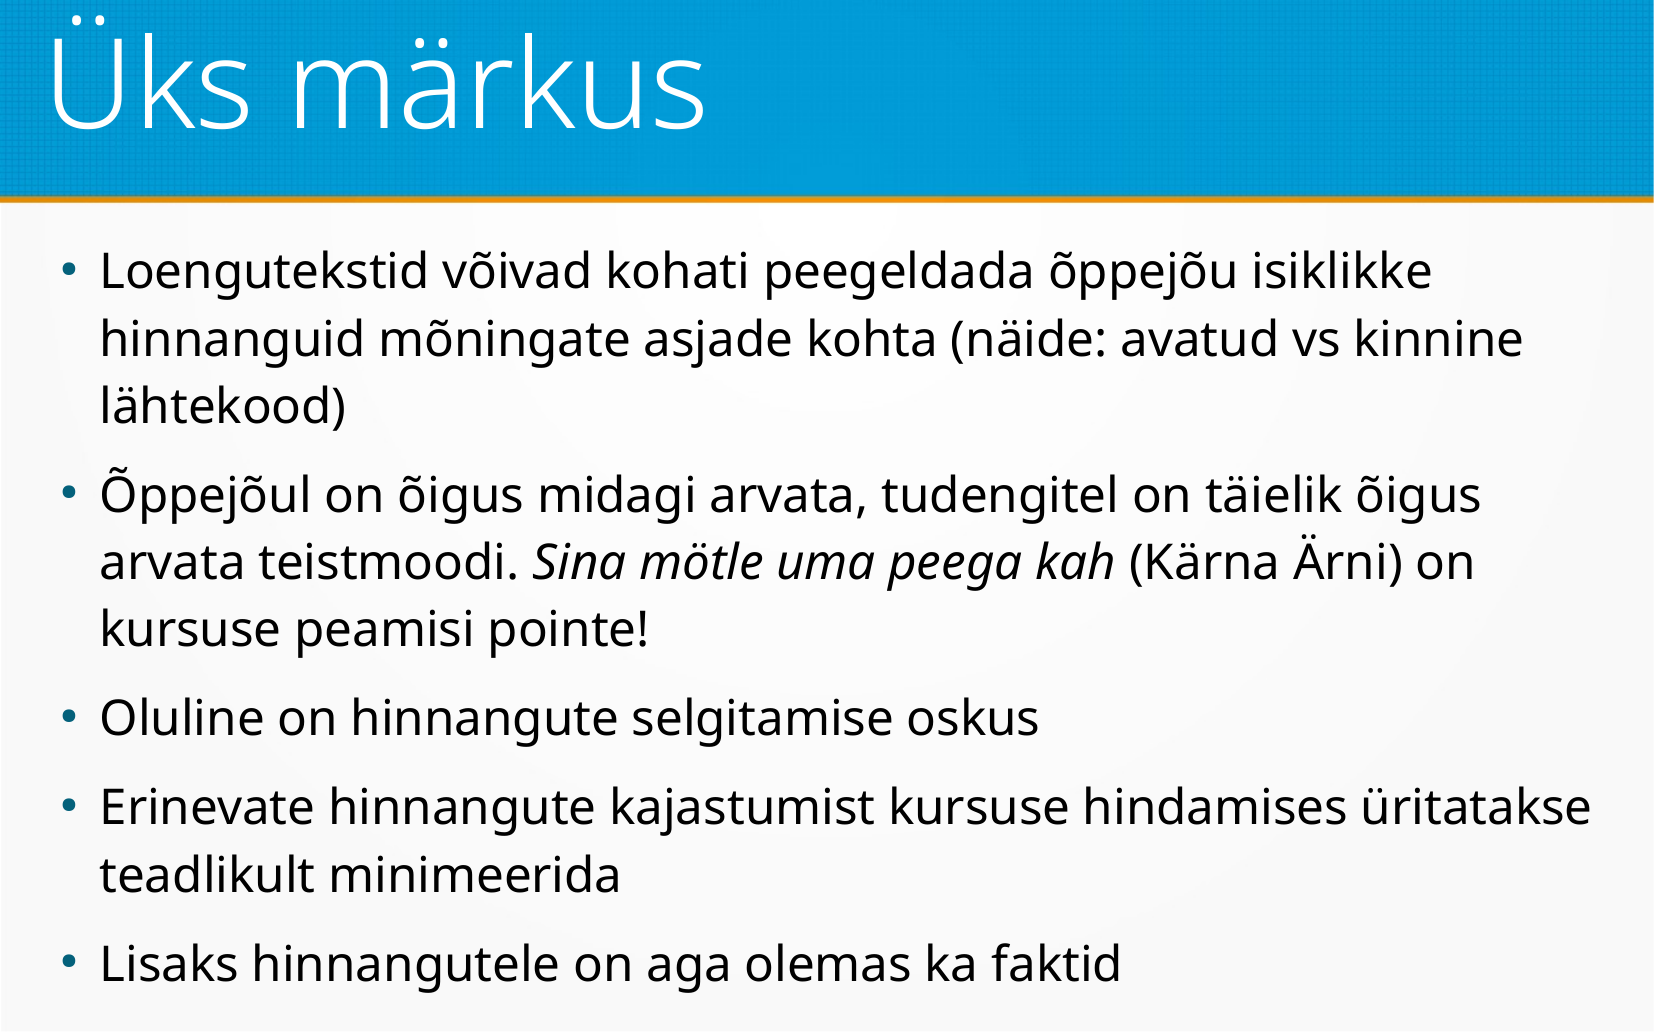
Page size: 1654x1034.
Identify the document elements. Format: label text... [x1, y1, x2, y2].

list Loengutekstid võivad kohati peegeldada õppejõu isiklikke hinnanguid mõningate asjade kohta (näide: avatud vs kinnine lähtekood) Õppejõul on õigus midagi arvata, tudengitel on täielik õigus arvata teistmoodi. Sina mötle uma peega kah (Kärna Ärni) on kursuse peamisi pointe! Oluline on hinnangute selgitamise oskus Erinevate hinnangute kajastumist kursuse hindamises üritatakse teadlikult minimeerida Lisaks hinnangutele on aga olemas ka faktid [47, 236, 1607, 1002]
title Üks märkus [43, 0, 1619, 166]
picture [0, 195, 1654, 1034]
